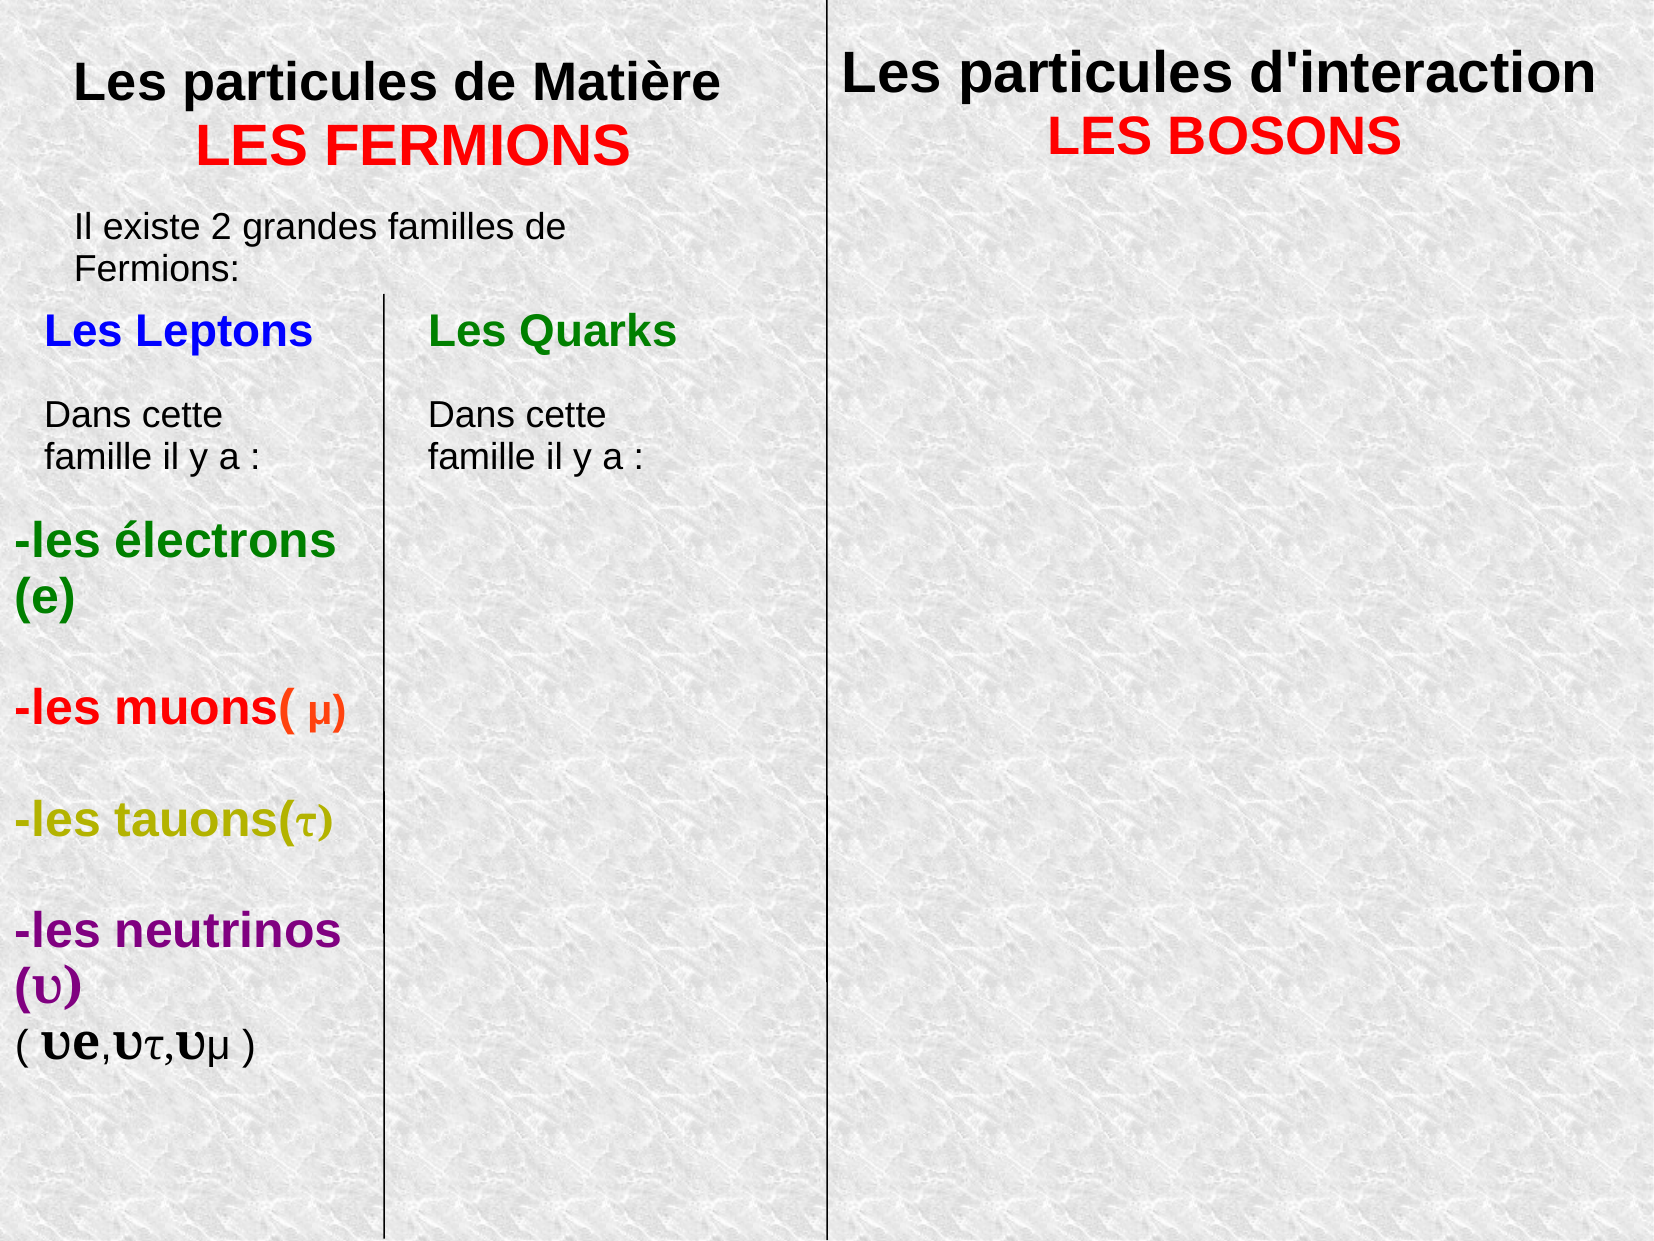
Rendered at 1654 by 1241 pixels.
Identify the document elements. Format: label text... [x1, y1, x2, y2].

text_box Les particules d'interaction LES BOSONS [826, 29, 1625, 173]
text_box Les particules de Matière LES FERMIONS [59, 41, 768, 185]
text_box Dans cette famille il y a : [413, 383, 739, 483]
text_box Les Quarks [413, 295, 798, 363]
text_box -les électrons (e) -les muons( μ) -les tauons(τ) -les neutrinos (υ) ( υe,υτ,υμ ) [0, 502, 384, 1182]
picture [0, 0, 826, 1241]
text_box Les Leptons [29, 295, 355, 363]
picture [828, 0, 1654, 1241]
text_box Dans cette famille il y a : [29, 383, 355, 483]
text_box Il existe 2 grandes familles de Fermions: [59, 196, 739, 296]
